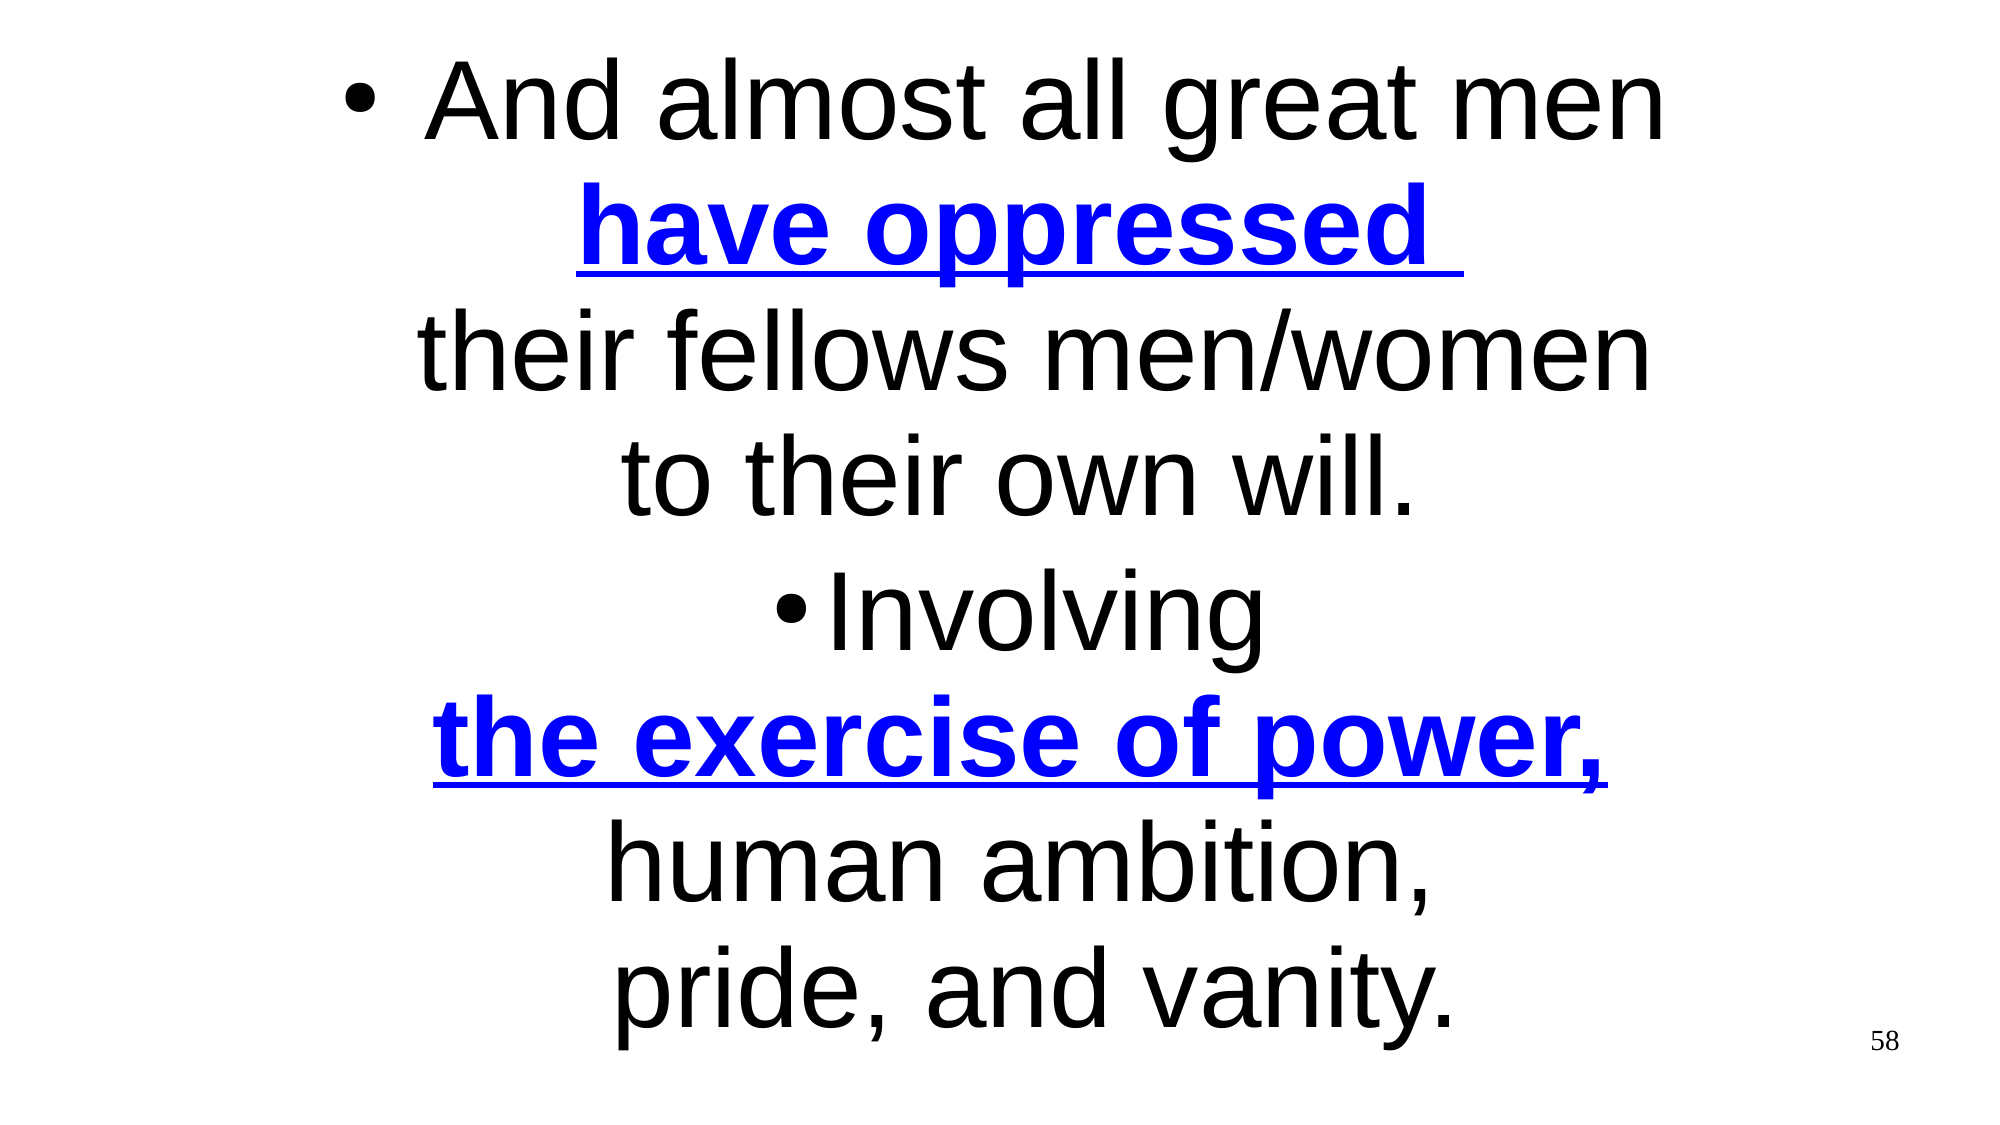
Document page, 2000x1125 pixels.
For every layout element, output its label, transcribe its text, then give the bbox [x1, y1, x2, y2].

list And almost all great men have oppressed their fellows men/women to their own will. Involving the exercise of power, human ambition, pride, and vanity. [50, 37, 1951, 1088]
